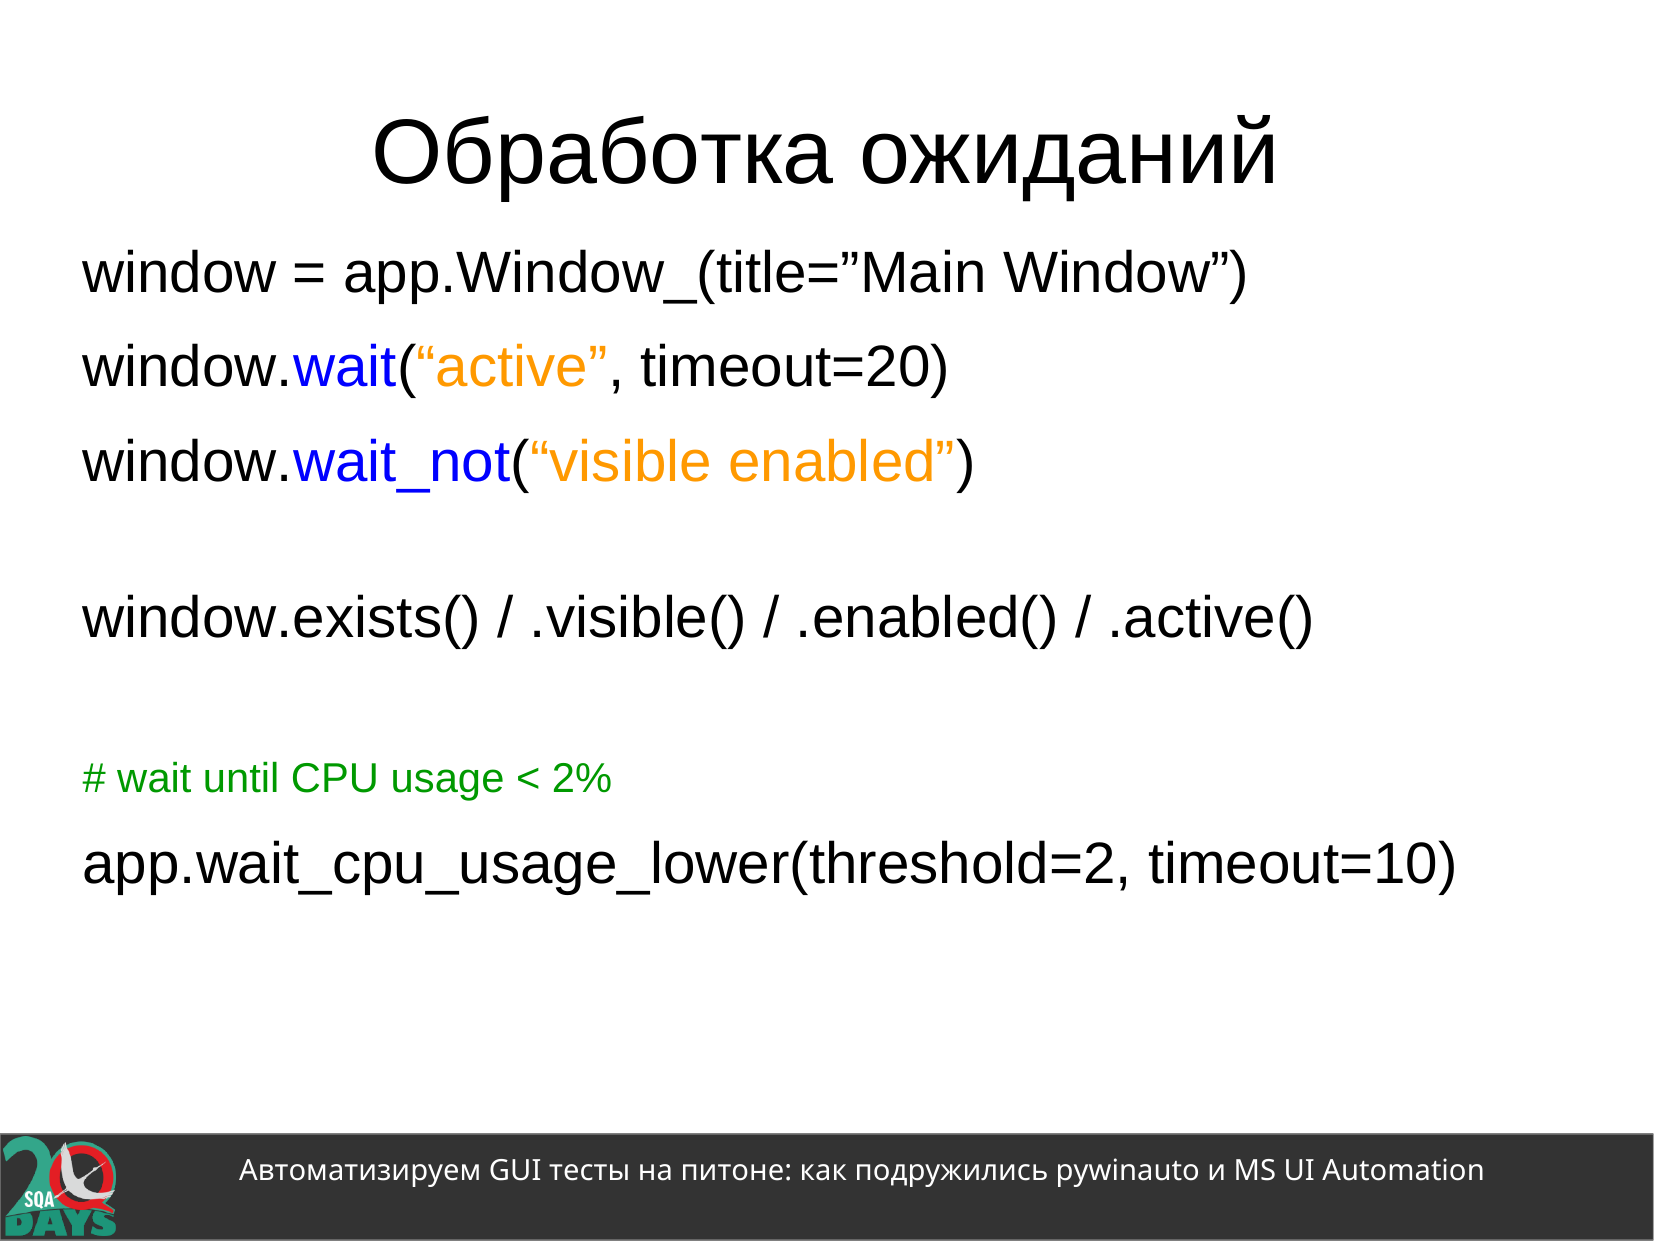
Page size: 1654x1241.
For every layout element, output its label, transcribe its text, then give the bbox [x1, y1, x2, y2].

subtitle window = app.Window_(title=”Main Window”) window.wait(“active”, timeout=20) window.wait_not(“visible enabled”) window.exists() / .visible() / .enabled() / .active() # wait until CPU usage < 2% app.wait_cpu_usage_lower(threshold=2, timeout=10) [82, 240, 1571, 1059]
title Обработка ожиданий [82, 49, 1571, 240]
text_box Автоматизируем GUI тесты на питоне: как подружились pywinauto и MS UI Automation [224, 1145, 1607, 1229]
picture [3, 1136, 116, 1236]
text_box [0, 1133, 1654, 1241]
